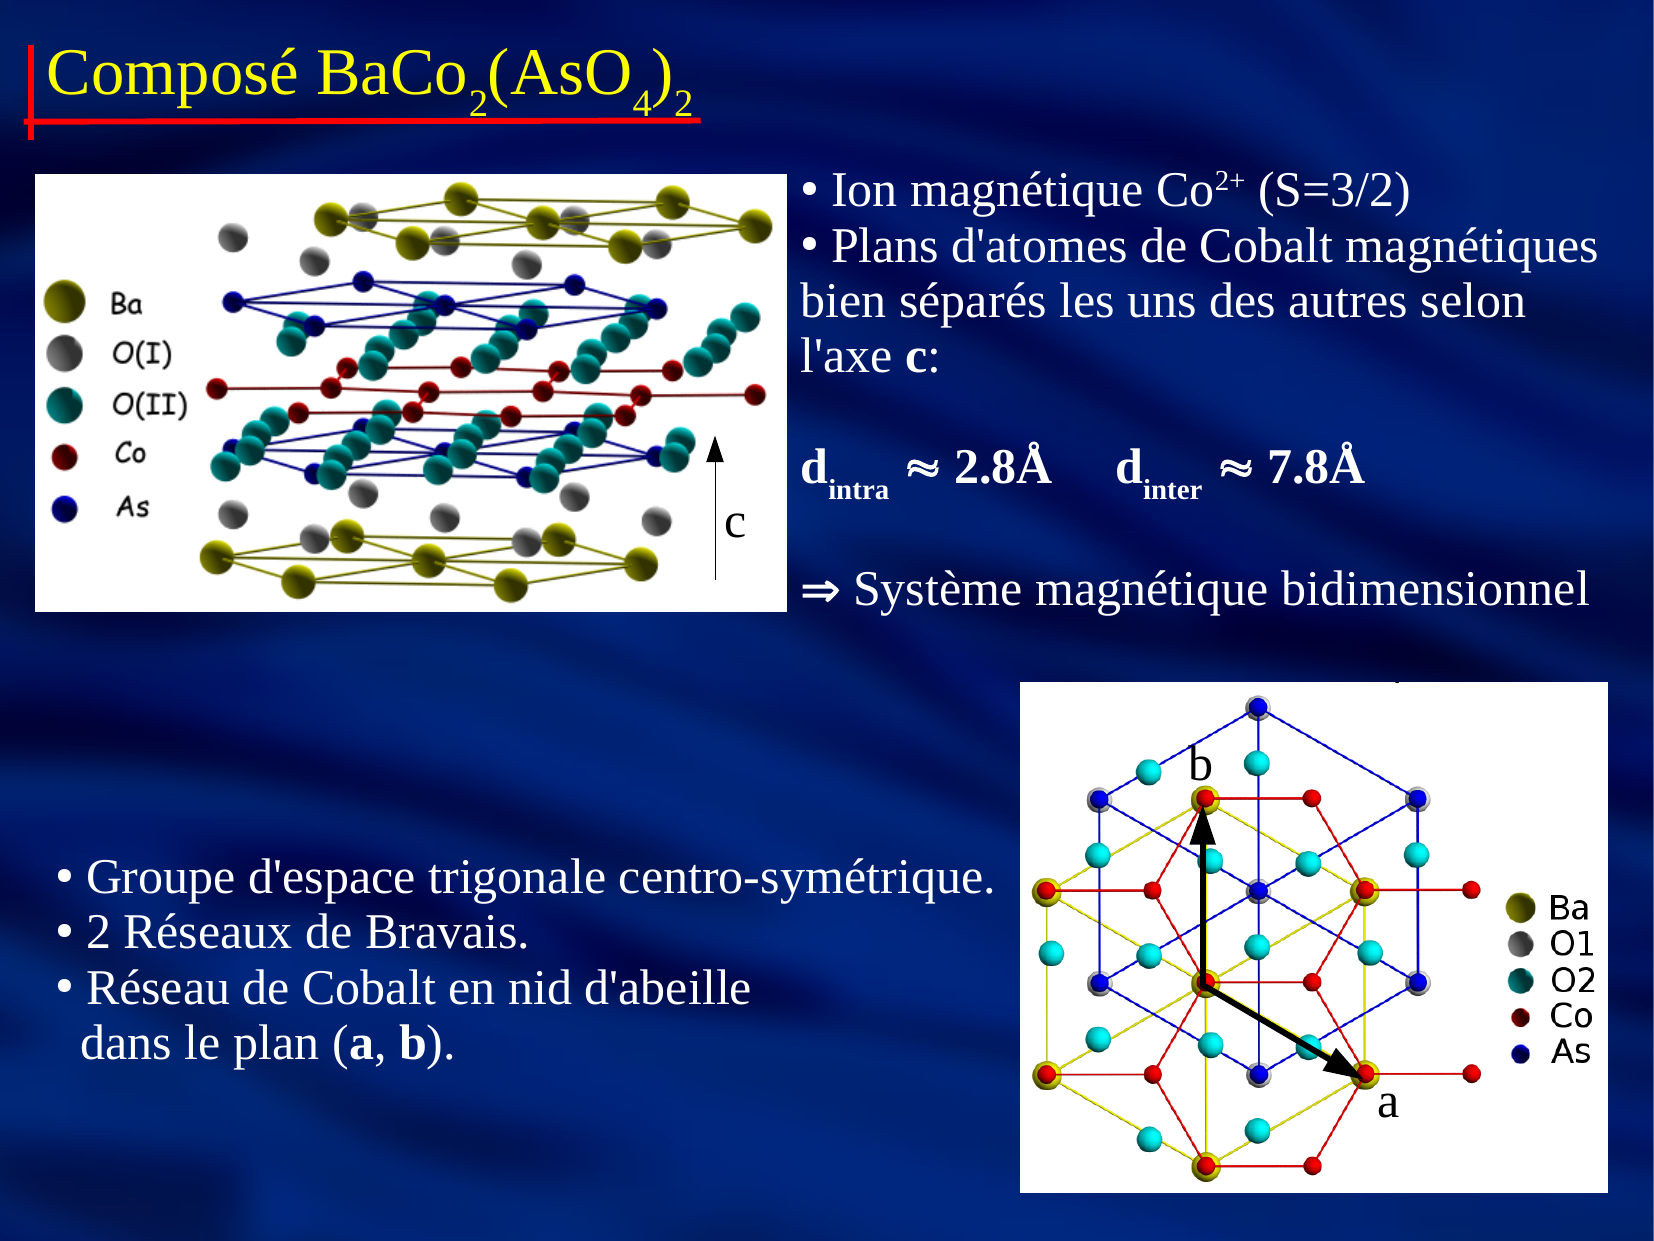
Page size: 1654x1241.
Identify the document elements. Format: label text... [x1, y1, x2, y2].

text_box Composé BaCo2(AsO4)2 [46, 35, 1231, 126]
text_box Groupe d'espace trigonale centro-symétrique. 2 Réseaux de Bravais. Réseau de Cobalt en nid d'abeille dans le plan (a, b). [55, 849, 996, 1071]
picture [0, 0, 1654, 1241]
text_box b [1188, 736, 1227, 792]
text_box a [1377, 1072, 1416, 1128]
text_box Ion magnétique Co2+ (S=3/2) Plans d'atomes de Cobalt magnétiques bien séparés les uns des autres selon l'axe c: dintra  2.8Å dinter  7.8Å  Système magnétique bidimensionnel [800, 162, 1623, 633]
text_box c [724, 492, 763, 548]
